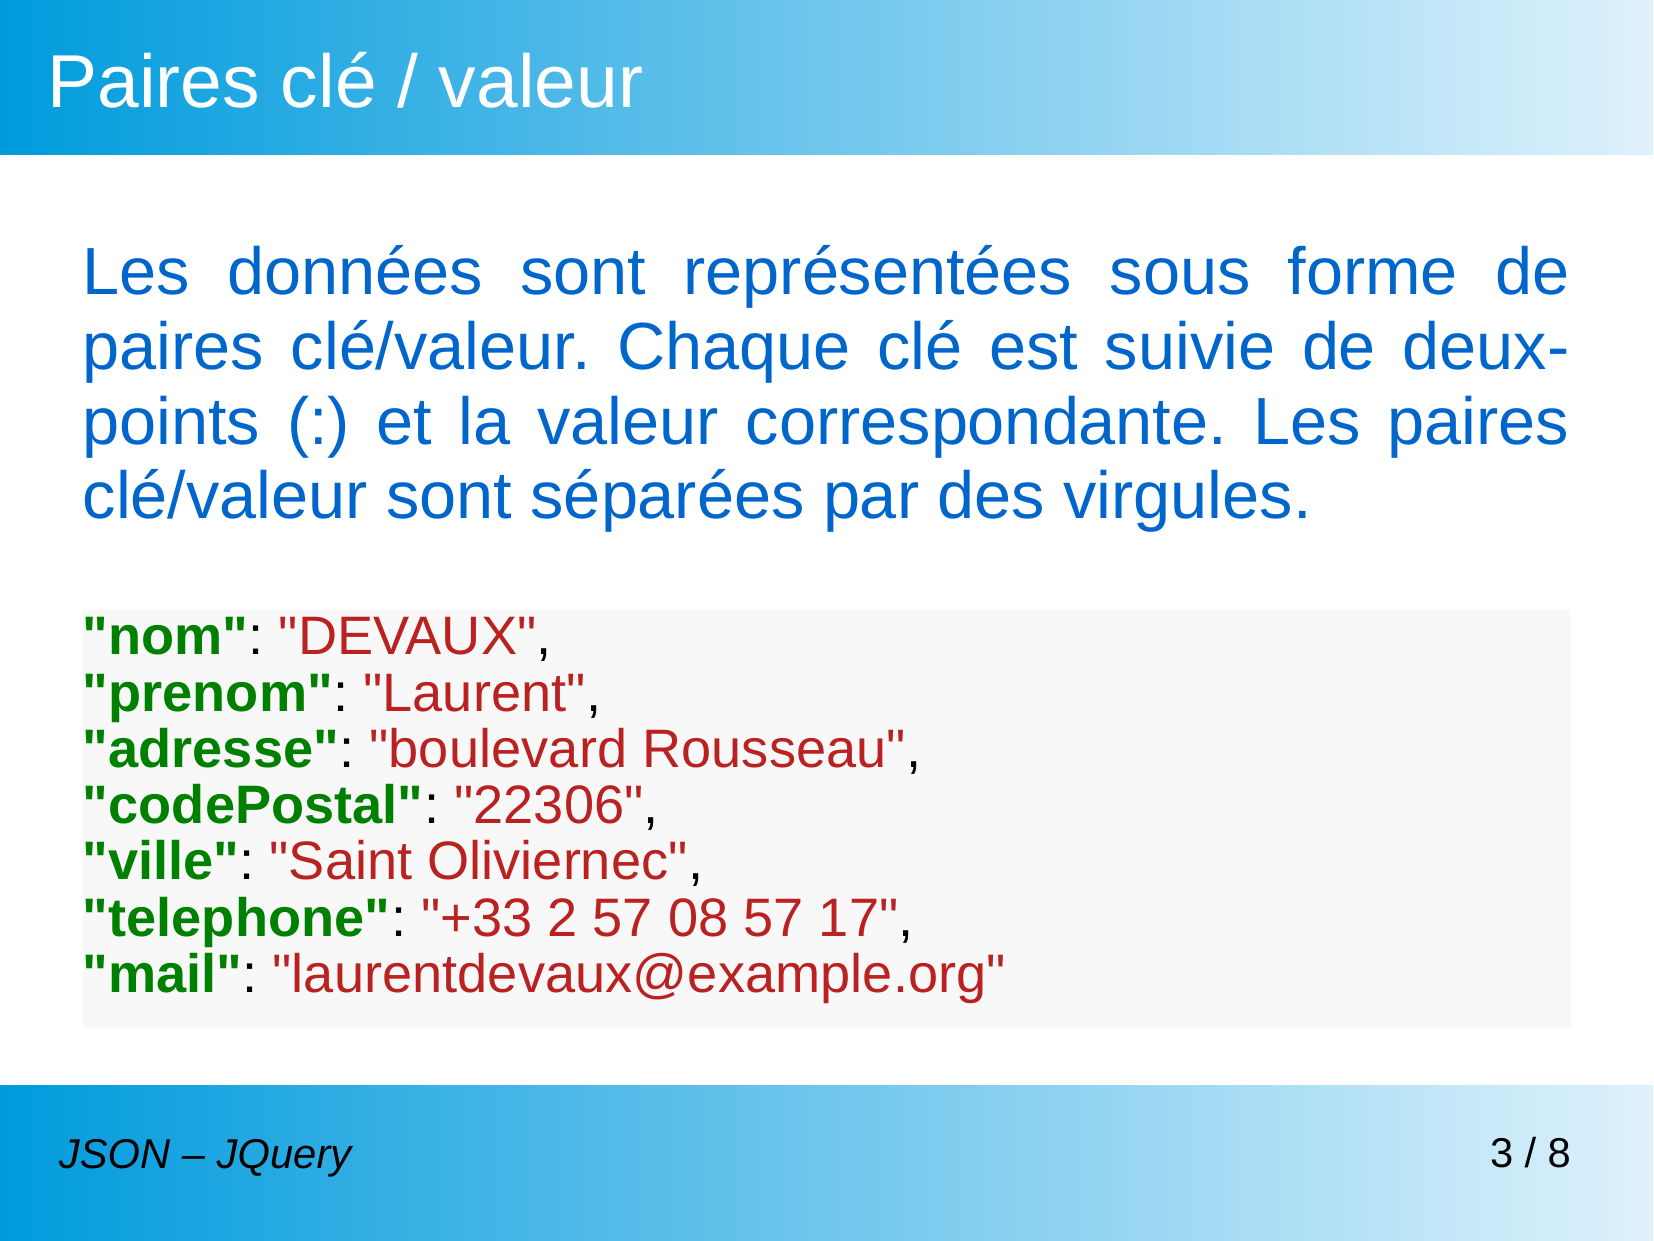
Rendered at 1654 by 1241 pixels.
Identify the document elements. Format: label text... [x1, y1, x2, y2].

list Les données sont représentées sous forme de paires clé/valeur. Chaque clé est suivie de deux-points (:) et la valeur correspondante. Les paires clé/valeur sont séparées par des virgules. [82, 234, 1571, 578]
title Paires clé / valeur [47, 28, 1536, 134]
list "nom": "DEVAUX", "prenom": "Laurent", "adresse": "boulevard Rousseau", "codePostal": "22306", "ville": "Saint Oliviernec", "telephone": "+33 2 57 08 57 17", "mail": "laurentdevaux@example.org" [82, 609, 1571, 1028]
picture [137, 1086, 142, 1240]
